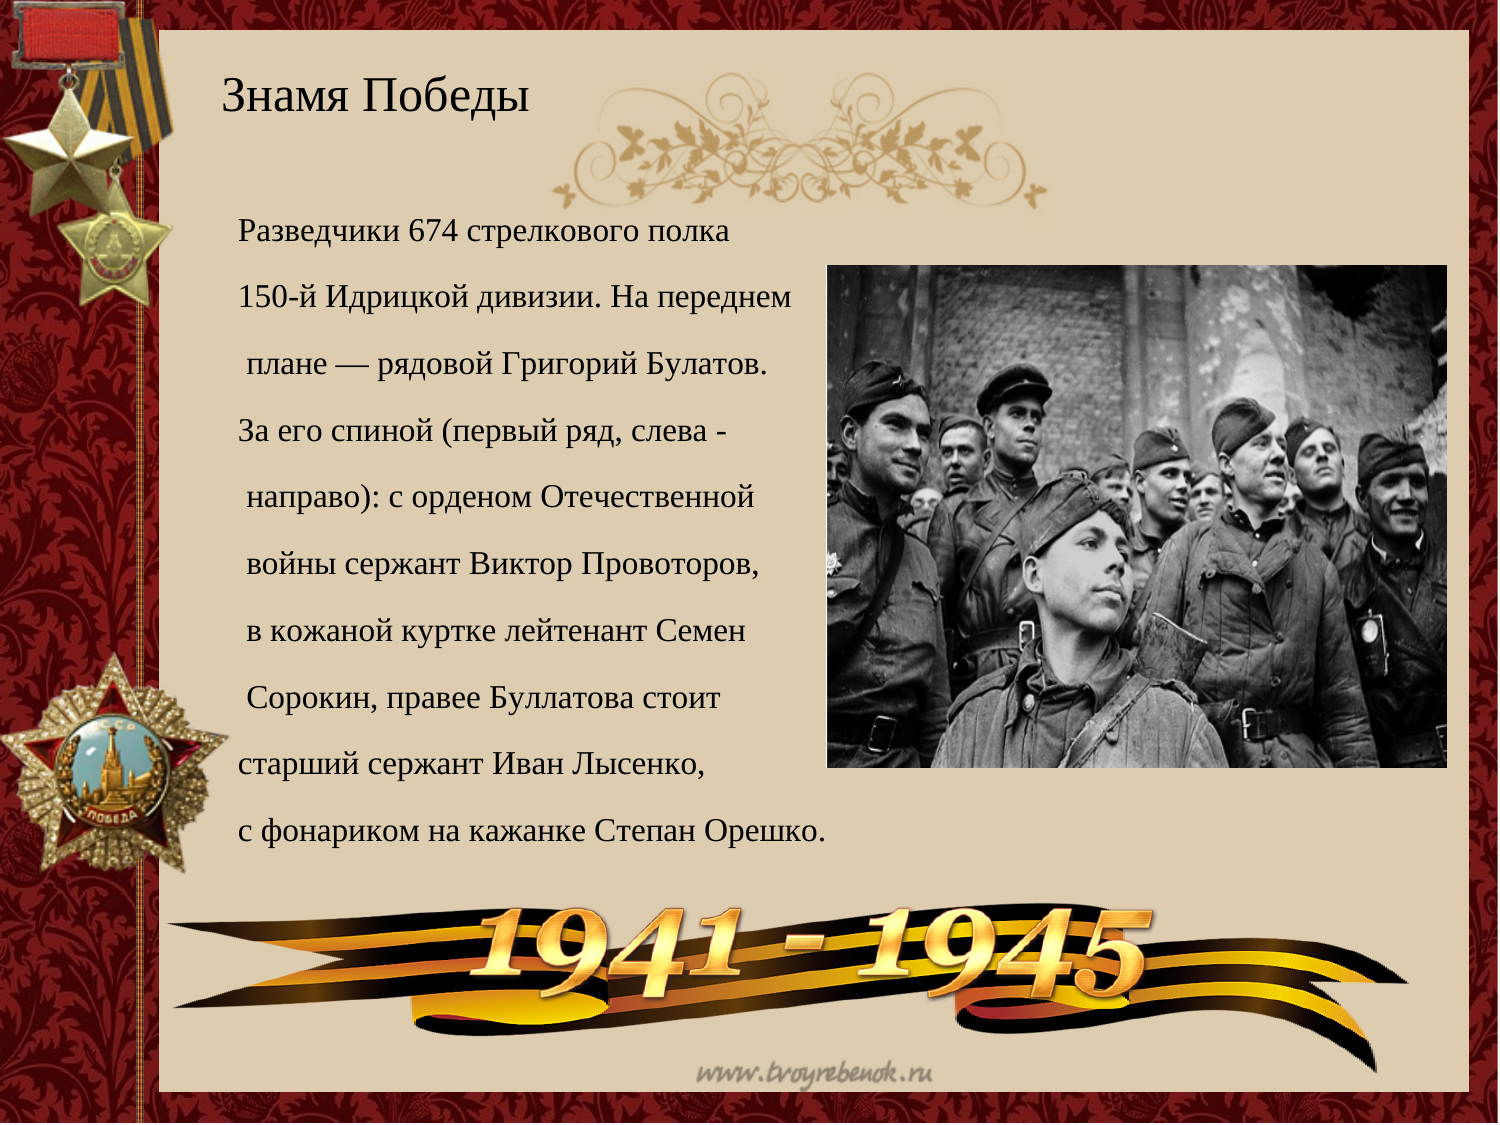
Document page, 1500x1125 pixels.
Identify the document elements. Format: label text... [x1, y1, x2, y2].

picture [0, 0, 1498, 1123]
title Знамя Победы [206, 59, 591, 148]
list Разведчики 674 стрелкового полка 150-й Идрицкой дивизии. На переднем плане — рядовой Григорий Булатов. За его спиной (первый ряд, слева - направо): с орденом Отечественной войны сержант Виктор Провоторов, в кожаной куртке лейтенант Семен Сорокин, правее Буллатова стоит старший сержант Иван Лысенко, с фонариком на кажанке Степан Орешко. [236, 206, 1396, 916]
